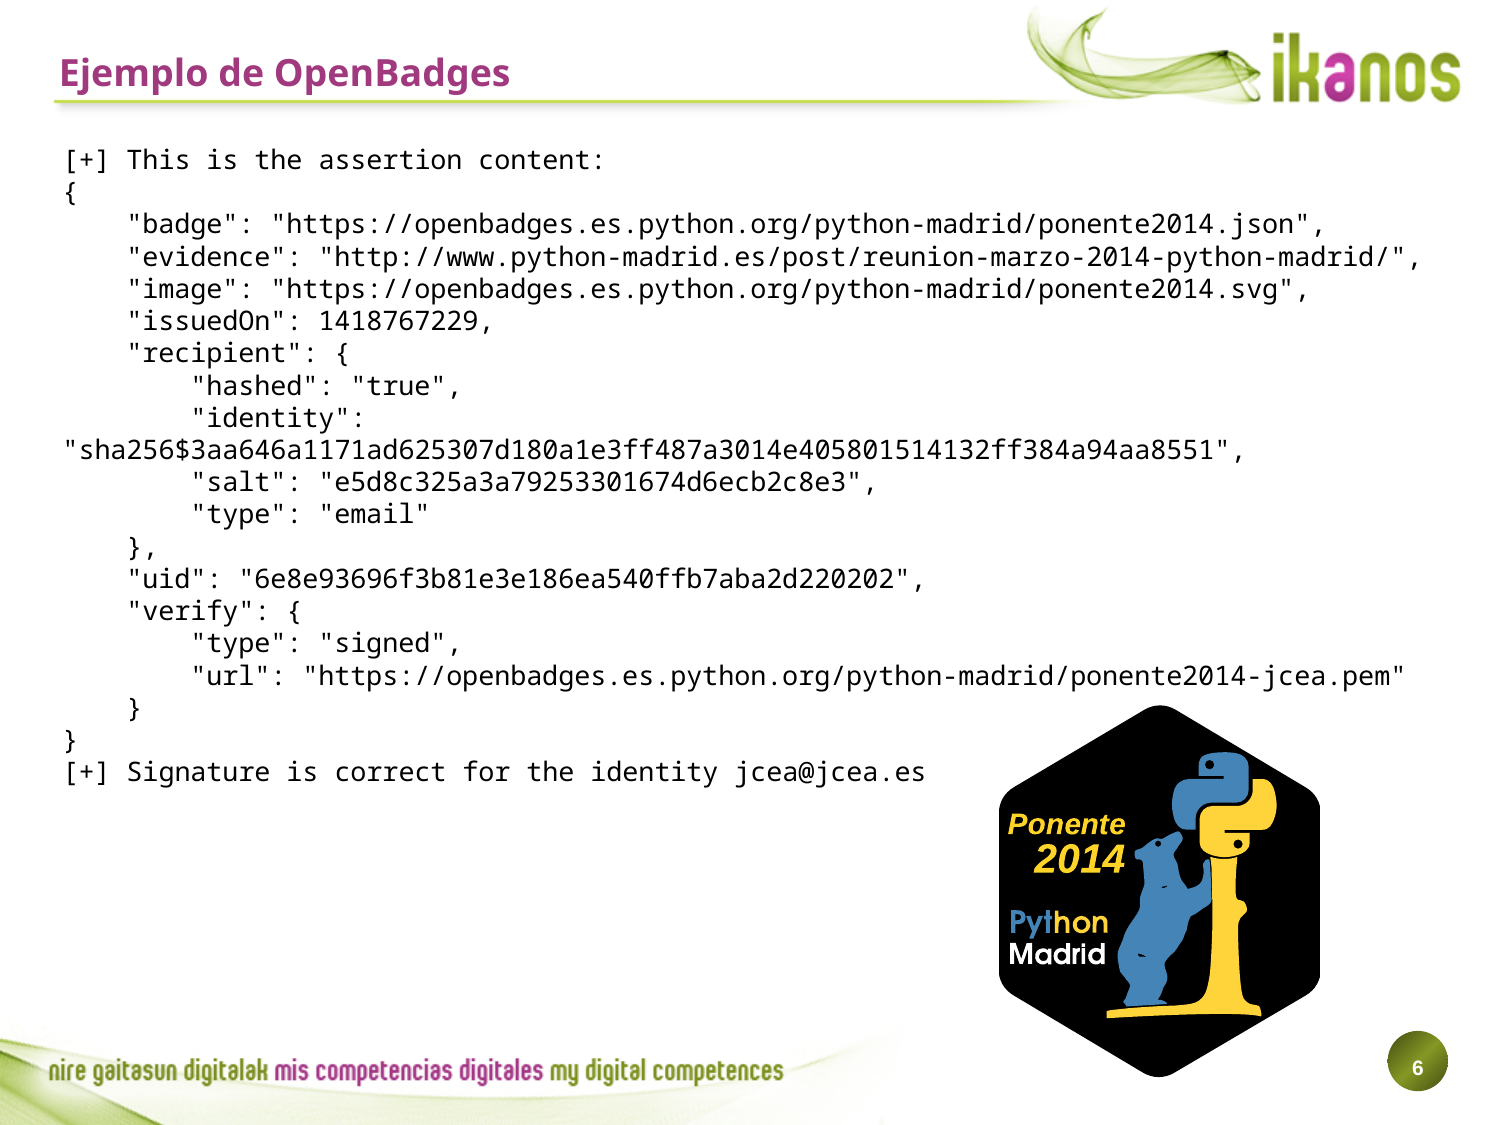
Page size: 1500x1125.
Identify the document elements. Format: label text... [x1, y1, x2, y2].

picture [0, 0, 1500, 1125]
text_box [+] This is the assertion content: { "badge": "https://openbadges.es.python.org/python-madrid/ponente2014.json", "evidence": "http://www.python-madrid.es/post/reunion-marzo-2014-python-madrid/", "image": "https://openbadges.es.python.org/python-madrid/ponente2014.svg", "issuedOn": 1418767229, "recipient": { "hashed": "true", "identity": "sha256$3aa646a1171ad625307d180a1e3ff487a3014e405801514132ff384a94aa8551", "salt": "e5d8c325a3a79253301674d6ecb2c8e3", "type": "email" }, "uid": "6e8e93696f3b81e3e186ea540ffb7aba2d220202", "verify": { "type": "signed", "url": "https://openbadges.es.python.org/python-madrid/ponente2014-jcea.pem" } } [+] Signature is correct for the identity jcea@jcea.es [47, 135, 1456, 1125]
text_box Ejemplo de OpenBadges [43, 41, 1010, 103]
